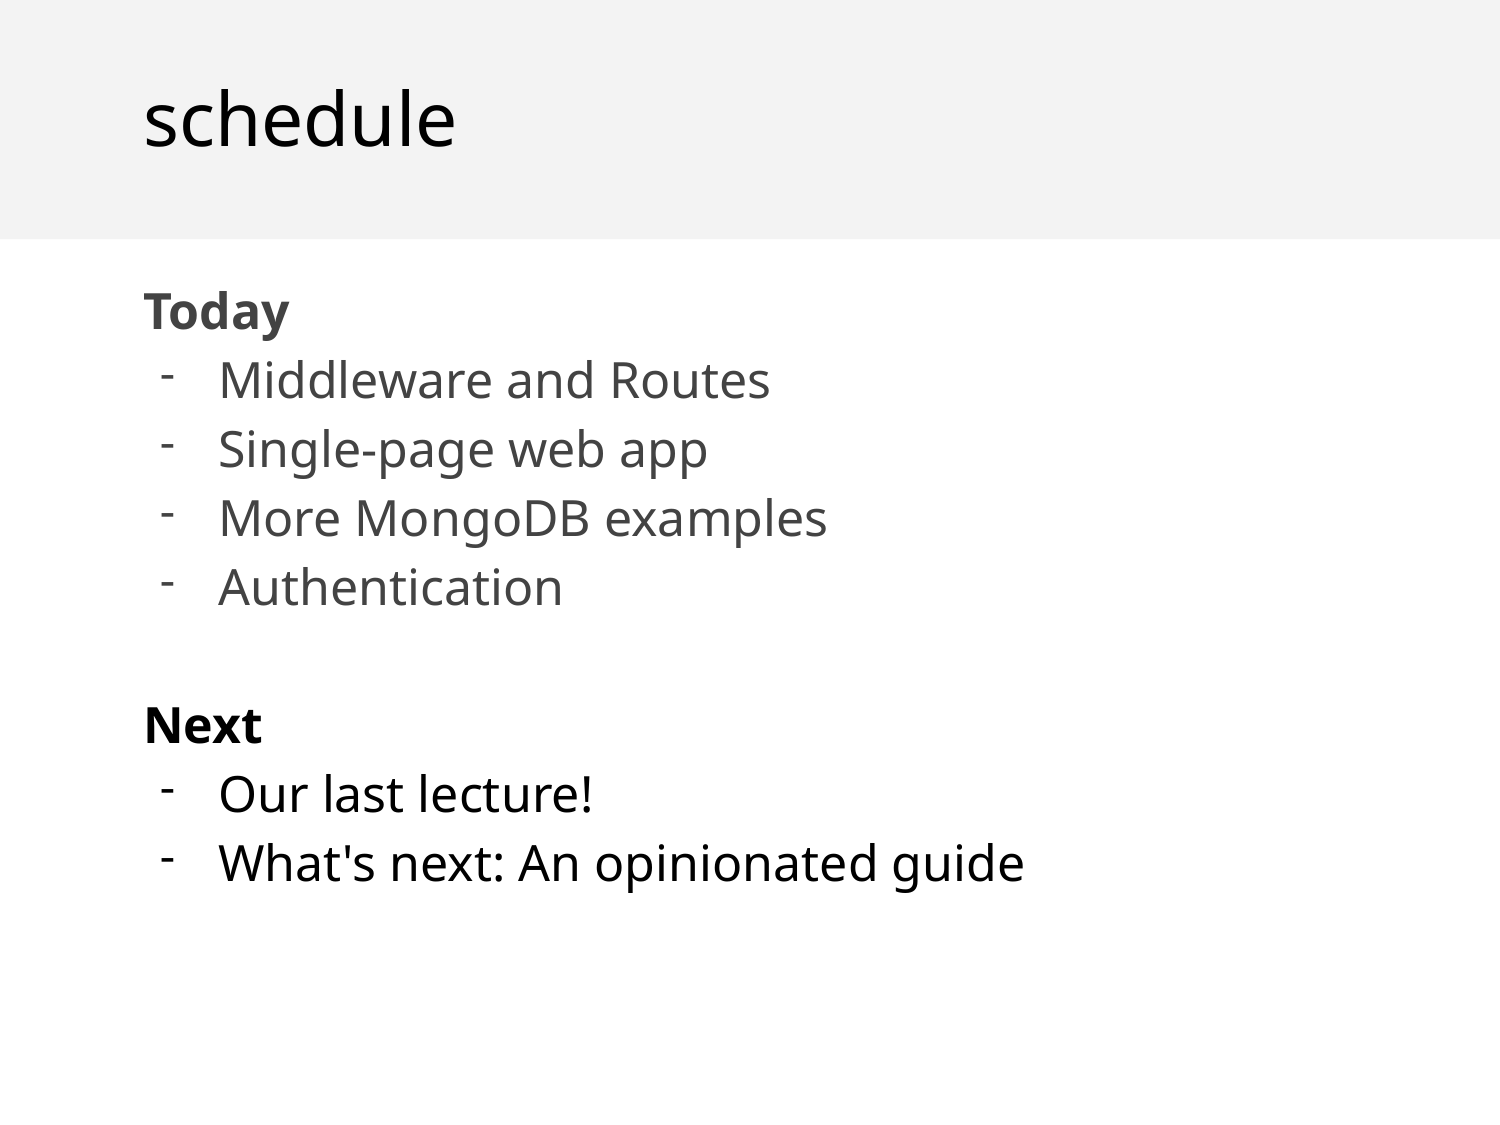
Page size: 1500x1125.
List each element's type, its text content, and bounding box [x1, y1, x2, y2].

list Today Middleware and Routes Single-page web app More MongoDB examples Authentication Next Our last lecture! What's next: An opinionated guide [128, 255, 1372, 1074]
title schedule [128, 56, 1372, 183]
